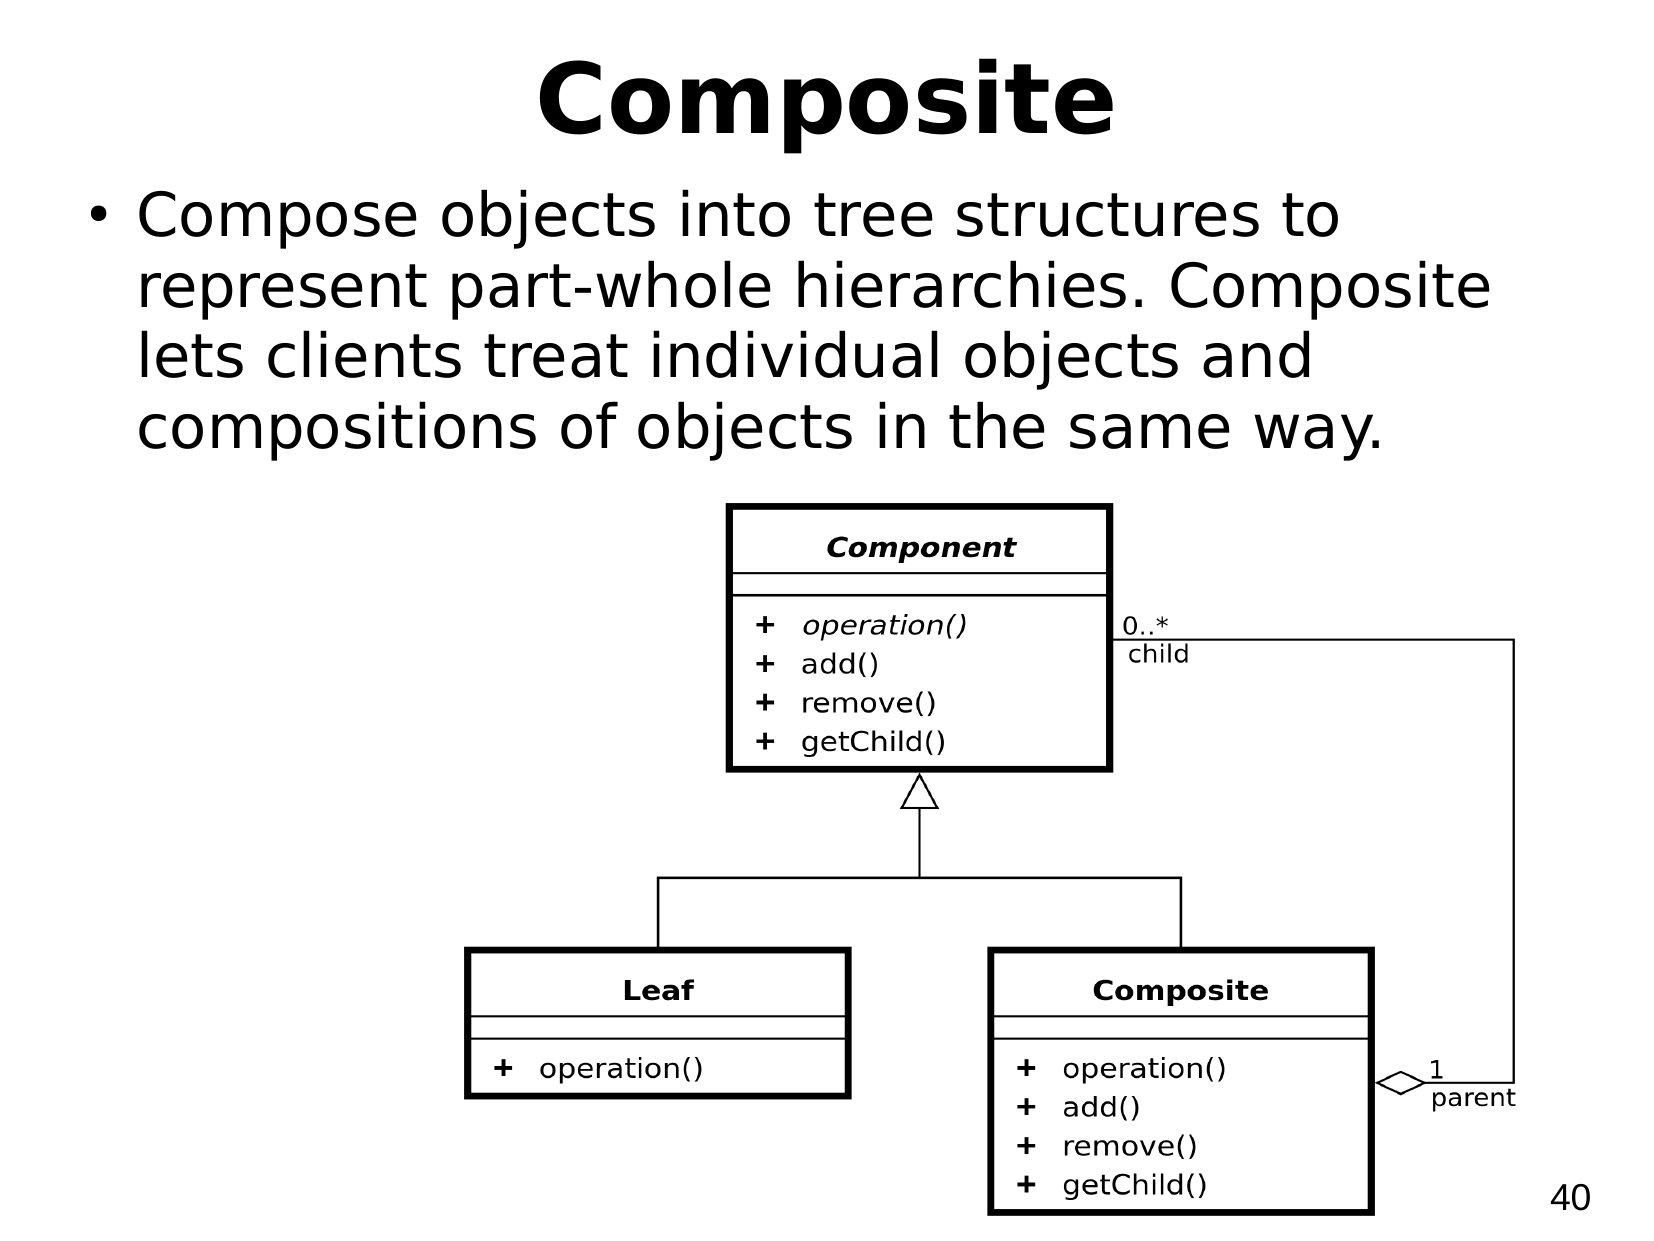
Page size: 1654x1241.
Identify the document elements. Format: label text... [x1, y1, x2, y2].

list Compose objects into tree structures to represent part-whole hierarchies. Composite lets clients treat individual objects and compositions of objects in the same way. [71, 180, 1561, 505]
title Composite [82, 42, 1571, 157]
picture [420, 505, 1561, 1241]
